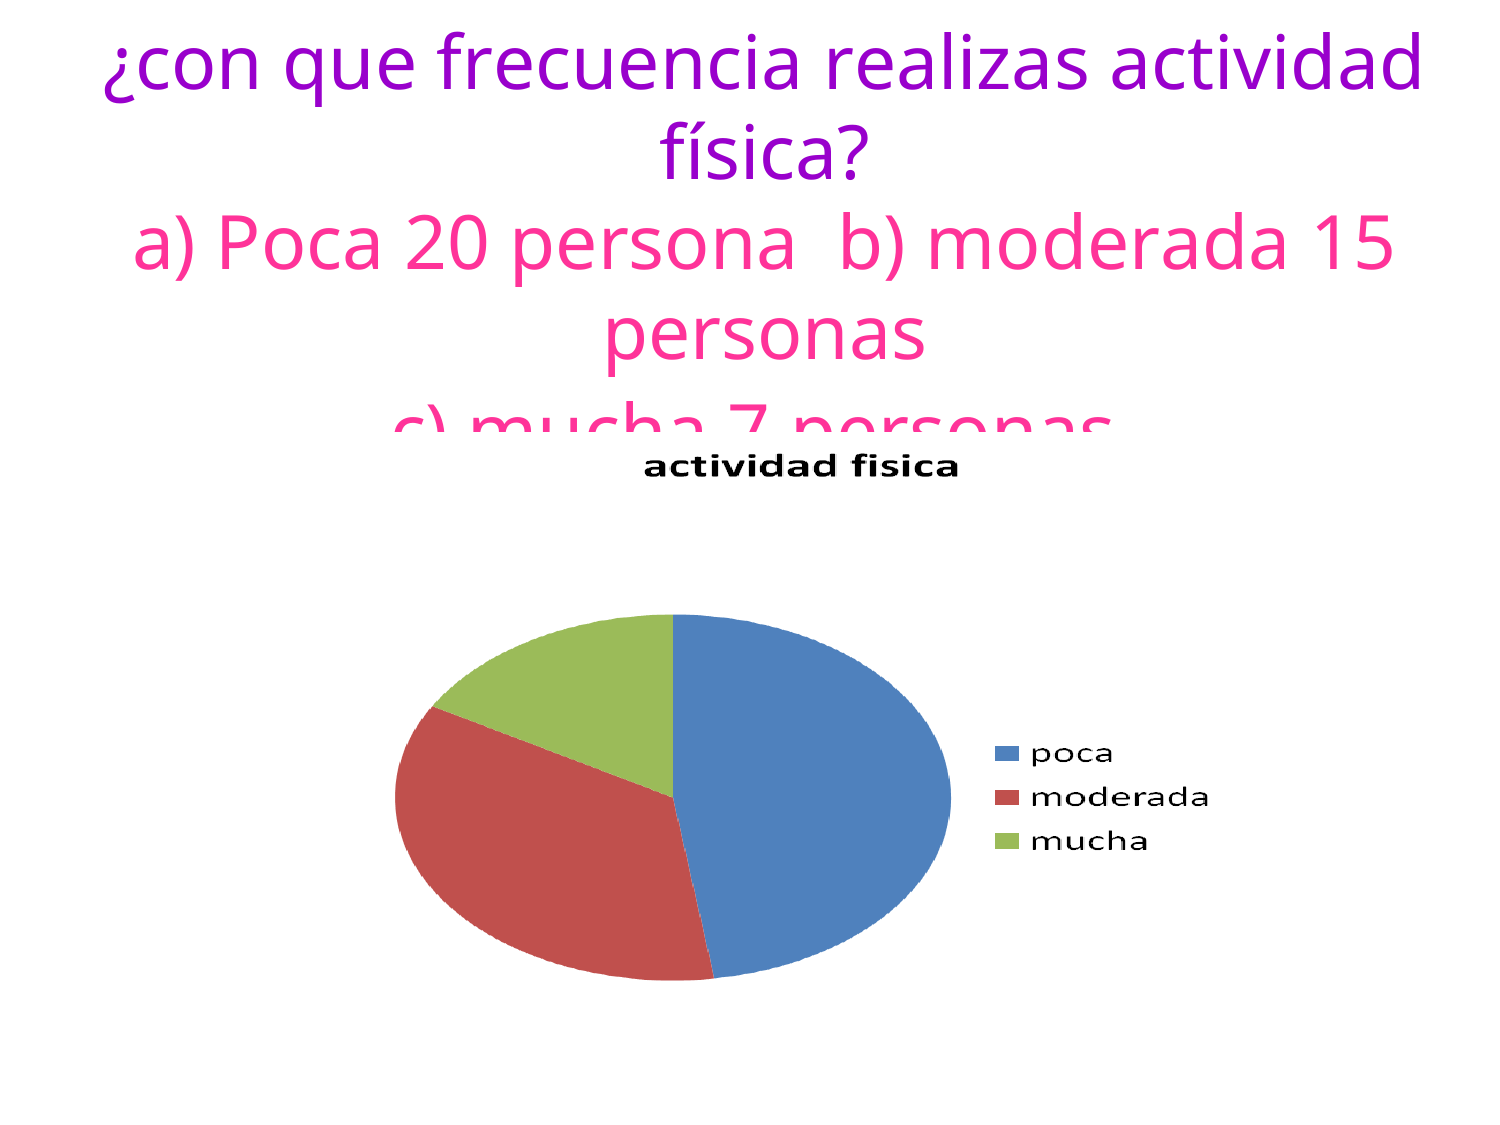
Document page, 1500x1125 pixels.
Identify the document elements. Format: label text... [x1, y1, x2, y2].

picture [370, 432, 1235, 1106]
title ¿con que frecuencia realizas actividad física? a) Poca 20 persona b) moderada 15 personas c) mucha 7 personas [29, 7, 1500, 483]
